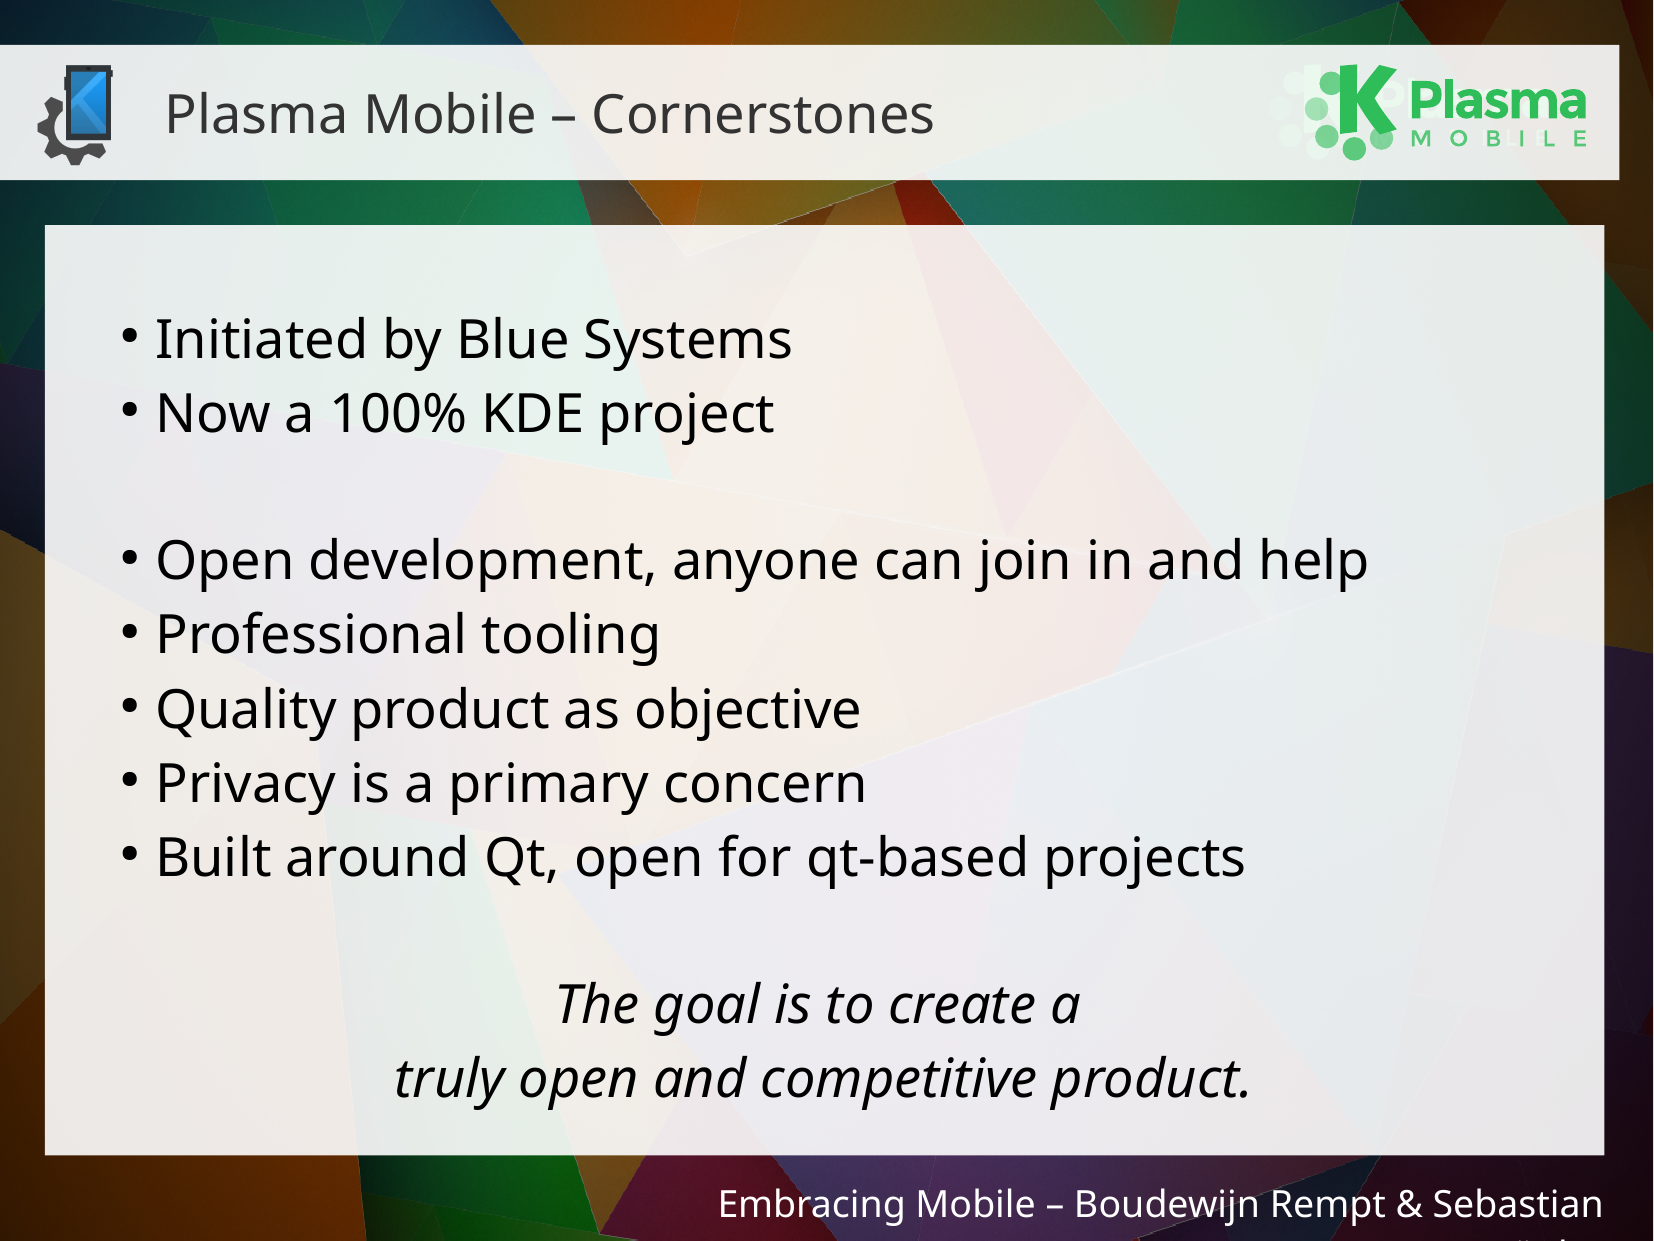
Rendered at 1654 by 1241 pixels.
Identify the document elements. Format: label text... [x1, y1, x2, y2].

text_box Plasma Mobile – Cornerstones [149, 59, 1605, 166]
text_box Initiated by Blue Systems Now a 100% KDE project Open development, anyone can join in and help Professional tooling Quality product as objective Privacy is a primary concern Built around Qt, open for qt-based projects The goal is to create a truly open and competitive product. [44, 225, 1605, 1156]
picture [1305, 63, 1587, 162]
text_box [0, 44, 1620, 181]
picture [0, 0, 1654, 1241]
